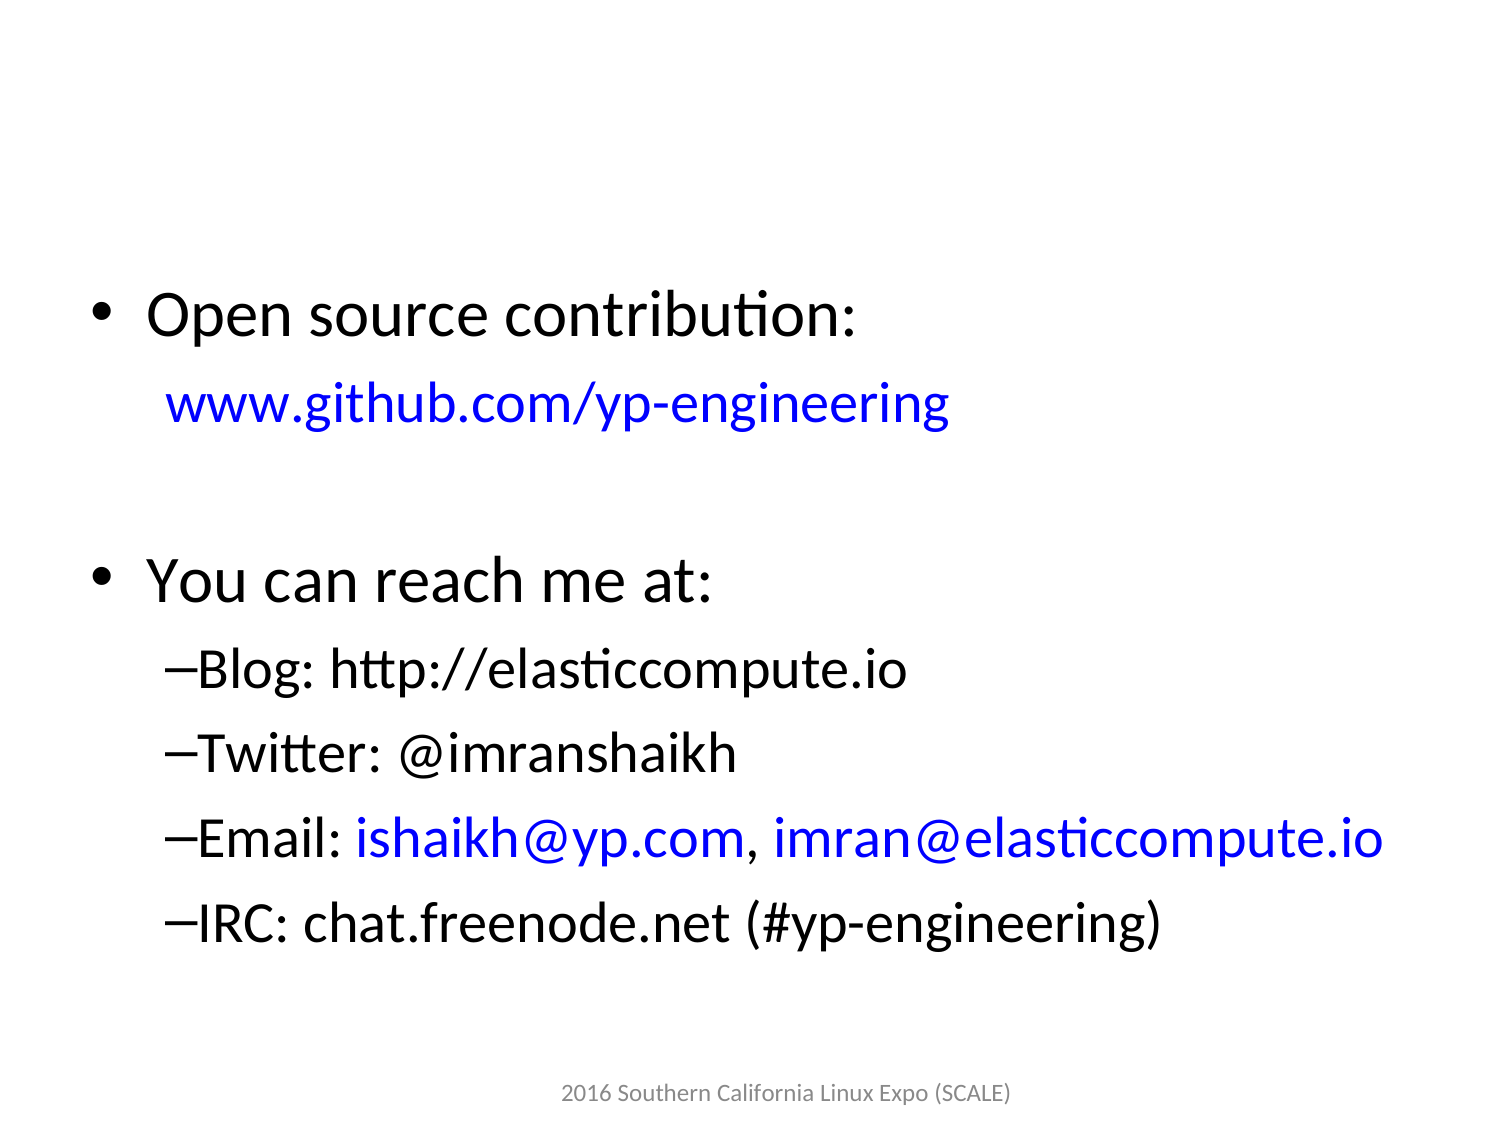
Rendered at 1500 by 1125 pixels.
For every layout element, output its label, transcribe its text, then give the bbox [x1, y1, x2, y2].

list Open source contribution: www.github.com/yp-engineering You can reach me at: Blog: http://elasticcompute.io Twitter: @imranshaikh Email: ishaikh@yp.com, imran@elasticcompute.io IRC: chat.freenode.net (#yp-engineering) [75, 262, 1426, 1005]
text_box 2016 Southern California Linux Expo (SCALE) [512, 1061, 1067, 1122]
